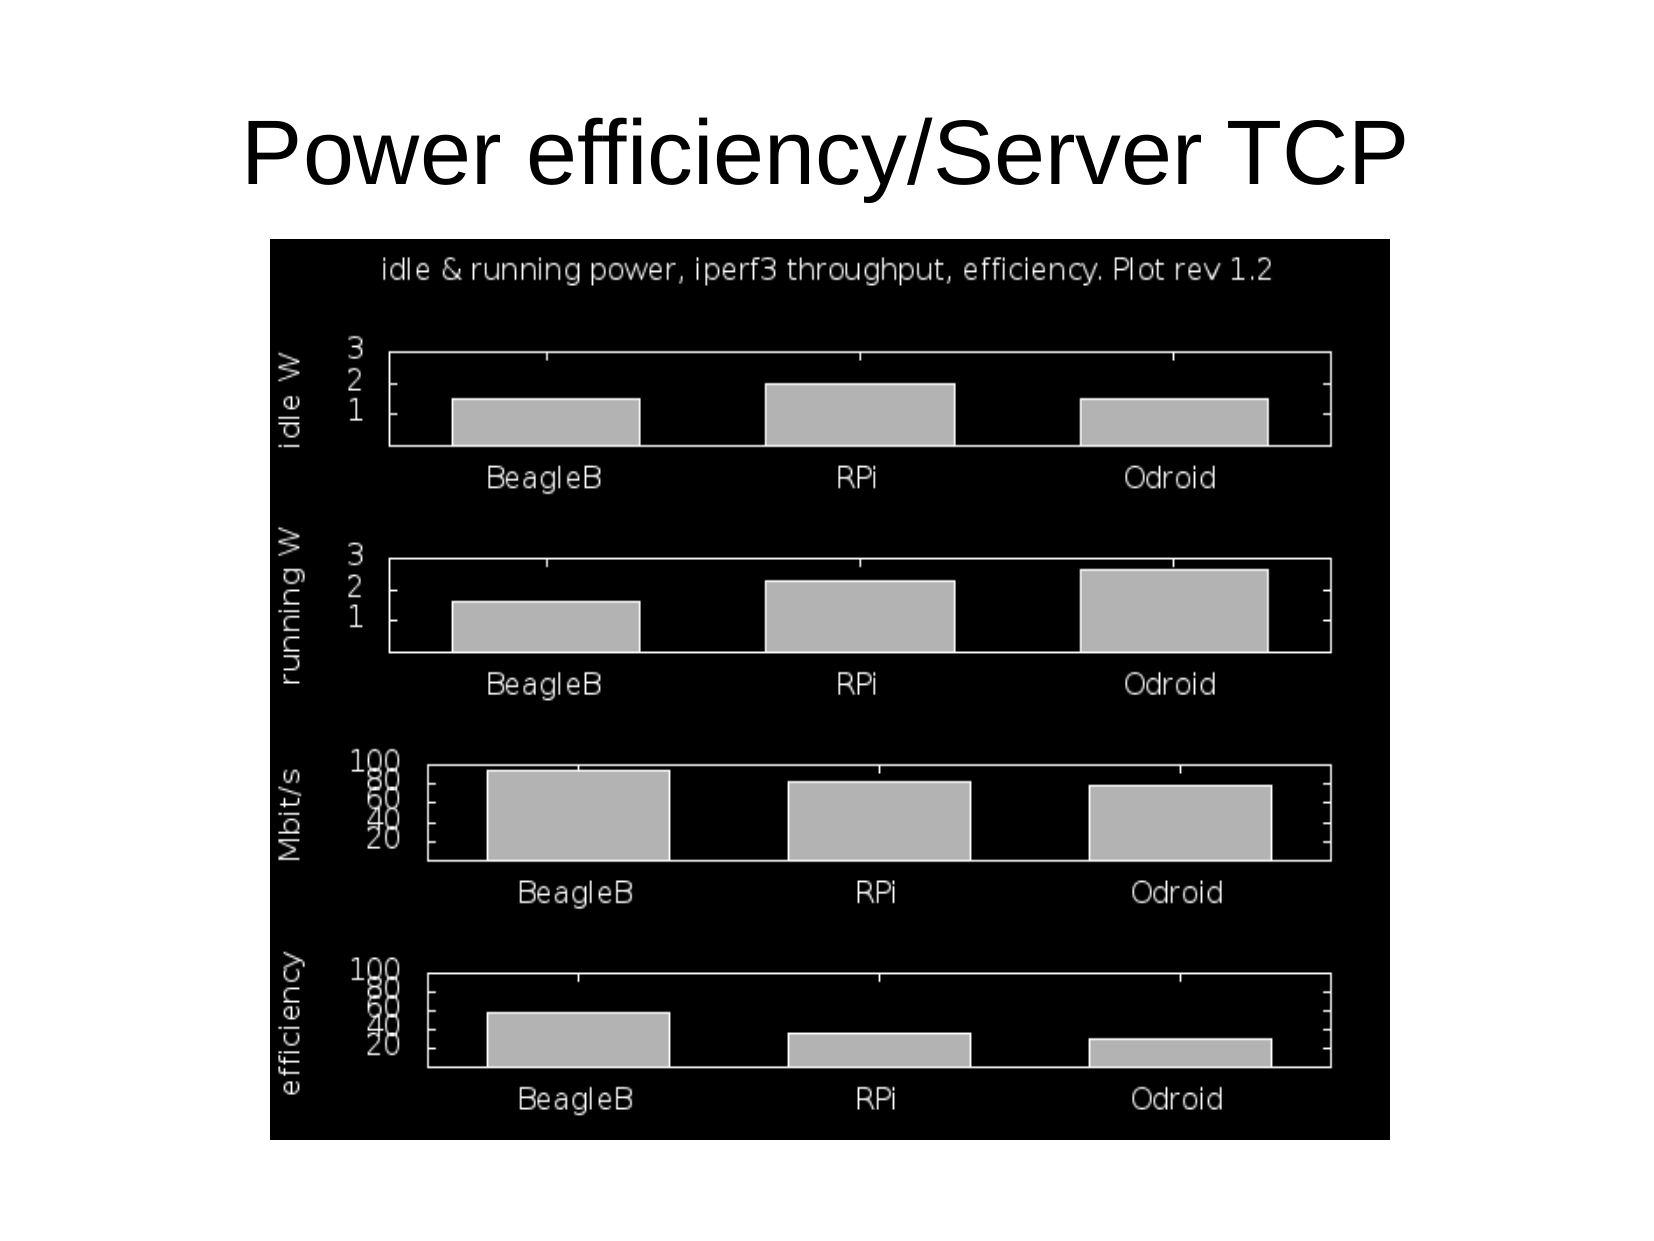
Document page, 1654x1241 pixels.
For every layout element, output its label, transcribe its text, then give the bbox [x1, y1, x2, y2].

picture [270, 239, 1390, 1141]
title Power efficiency/Server TCP [82, 49, 1571, 257]
